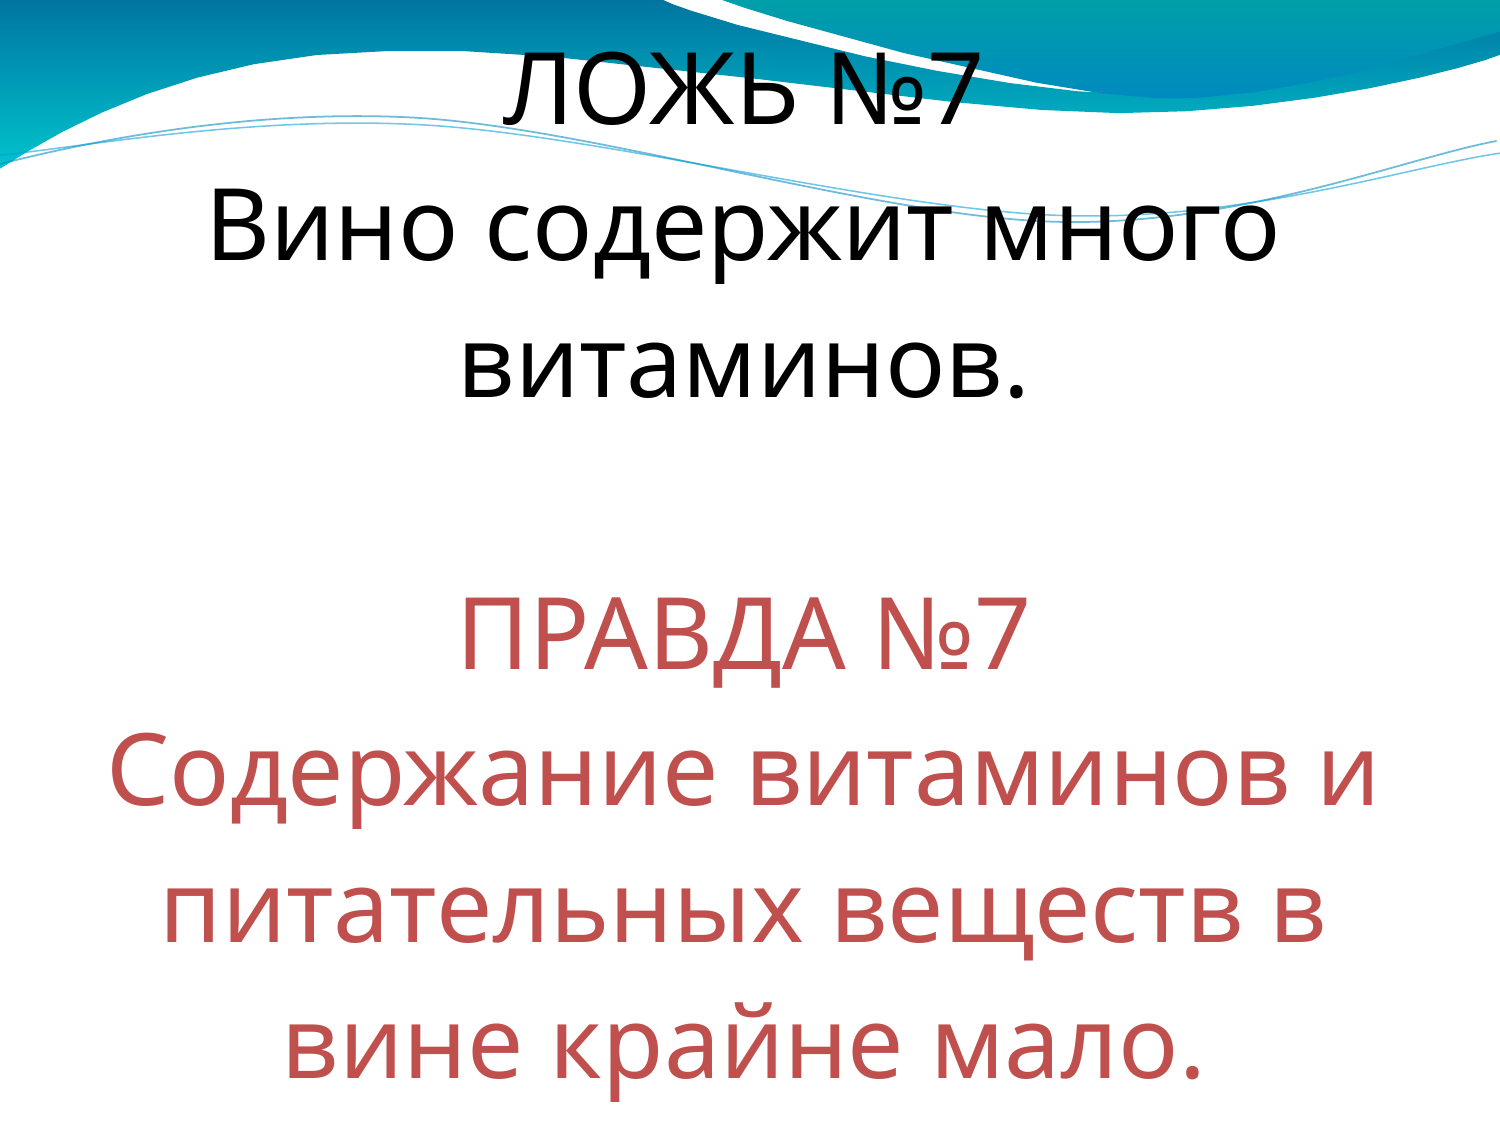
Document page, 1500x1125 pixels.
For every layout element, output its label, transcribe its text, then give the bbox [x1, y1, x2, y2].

text_box ЛОЖЬ №7 Вино содержит много витаминов. ПРАВДА №7 Содержание витаминов и питательных веществ в вине крайне мало. [35, 9, 1454, 1116]
